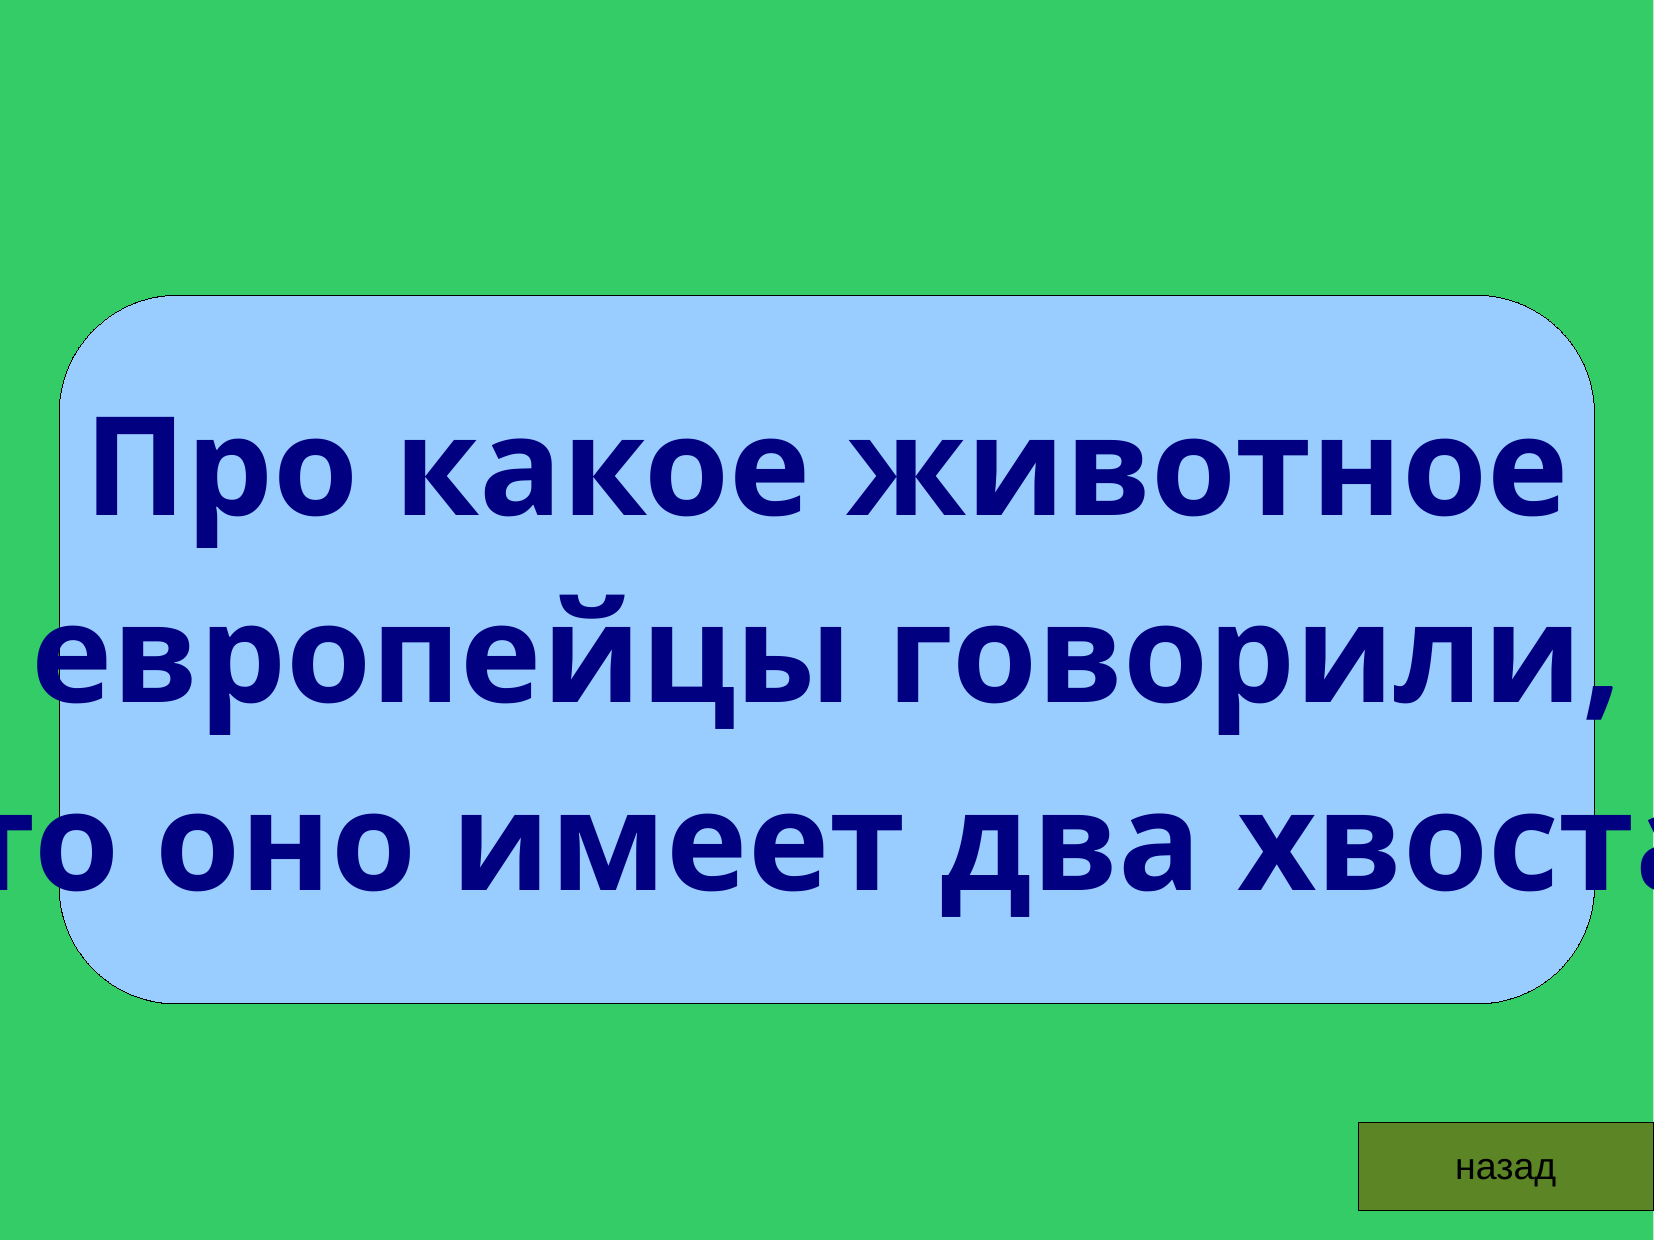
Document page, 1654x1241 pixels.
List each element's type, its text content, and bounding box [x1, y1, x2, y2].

text_box назад [1358, 1122, 1654, 1211]
text_box Про какое животное европейцы говорили, что оно имеет два хвоста? [61, 830, 92, 875]
text_box Про какое животное европейцы говорили, что оно имеет два хвоста? [59, 295, 1595, 1004]
